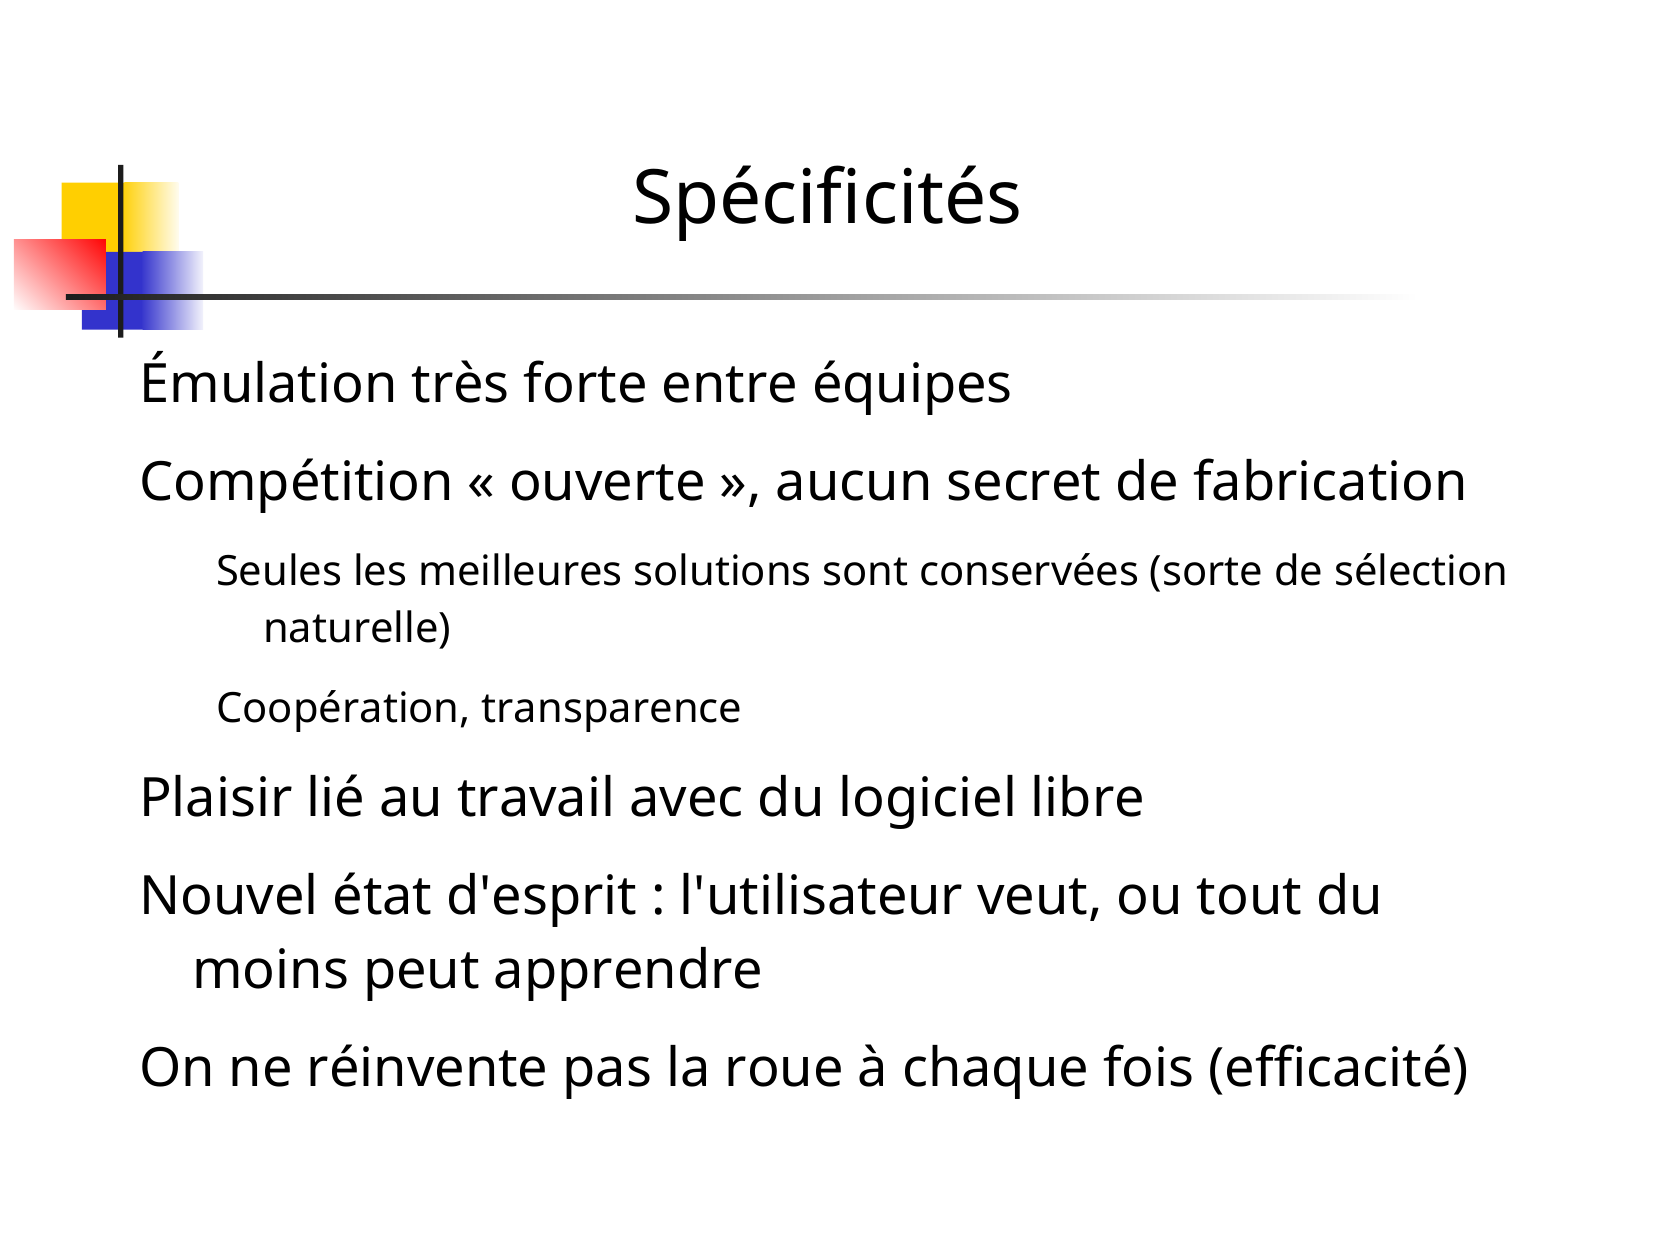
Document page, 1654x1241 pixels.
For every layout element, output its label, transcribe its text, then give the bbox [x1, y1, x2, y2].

title Spécificités [121, 91, 1534, 299]
list Émulation très forte entre équipes Compétition « ouverte », aucun secret de fabrication Seules les meilleures solutions sont conservées (sorte de sélection naturelle) Coopération, transparence Plaisir lié au travail avec du logiciel libre Nouvel état d'esprit : l'utilisateur veut, ou tout du moins peut apprendre On ne réinvente pas la roue à chaque fois (efficacité) [121, 344, 1534, 1168]
